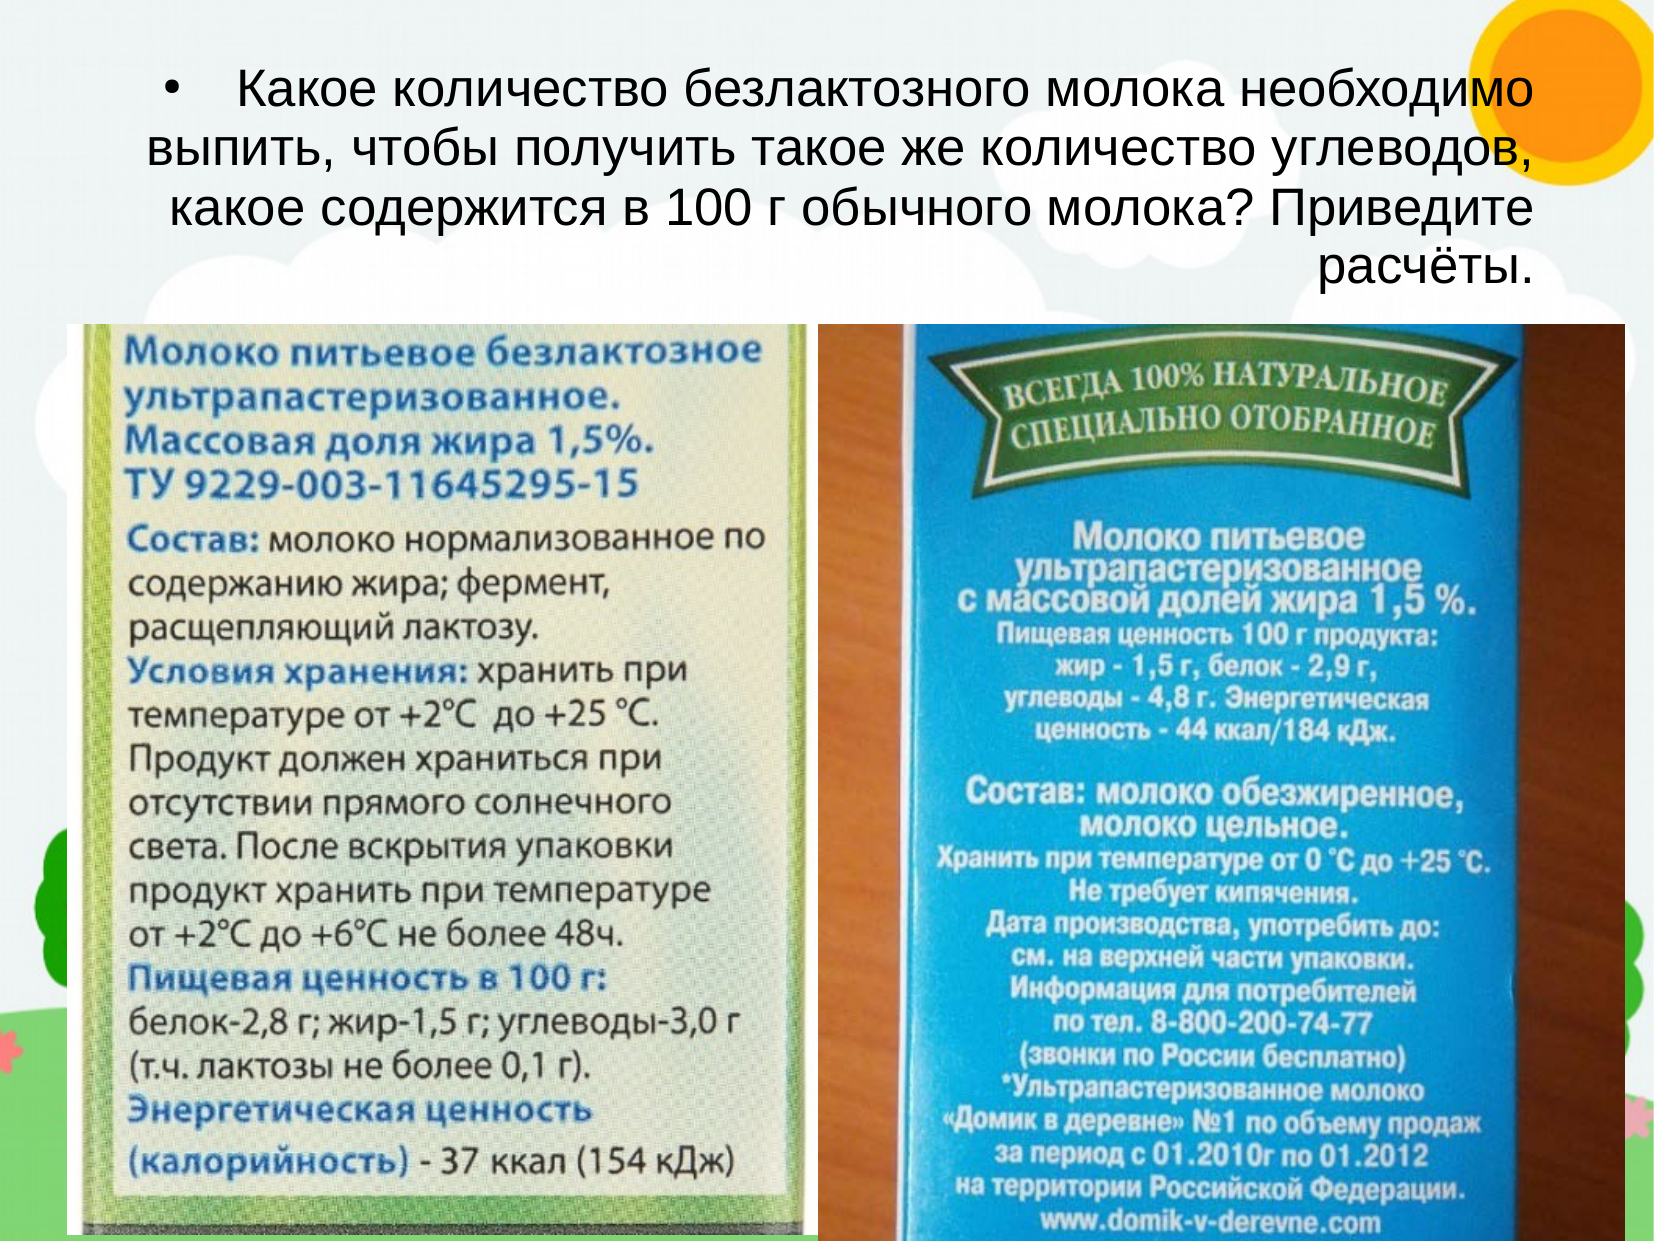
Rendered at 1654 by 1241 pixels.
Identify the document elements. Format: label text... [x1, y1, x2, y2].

picture [0, 0, 1654, 1241]
list Какое количество безлактозного молока необходимо выпить, чтобы получить такое же количество углеводов, какое содержится в 100 г обычного молока? Приведите расчёты. [88, 59, 1536, 296]
